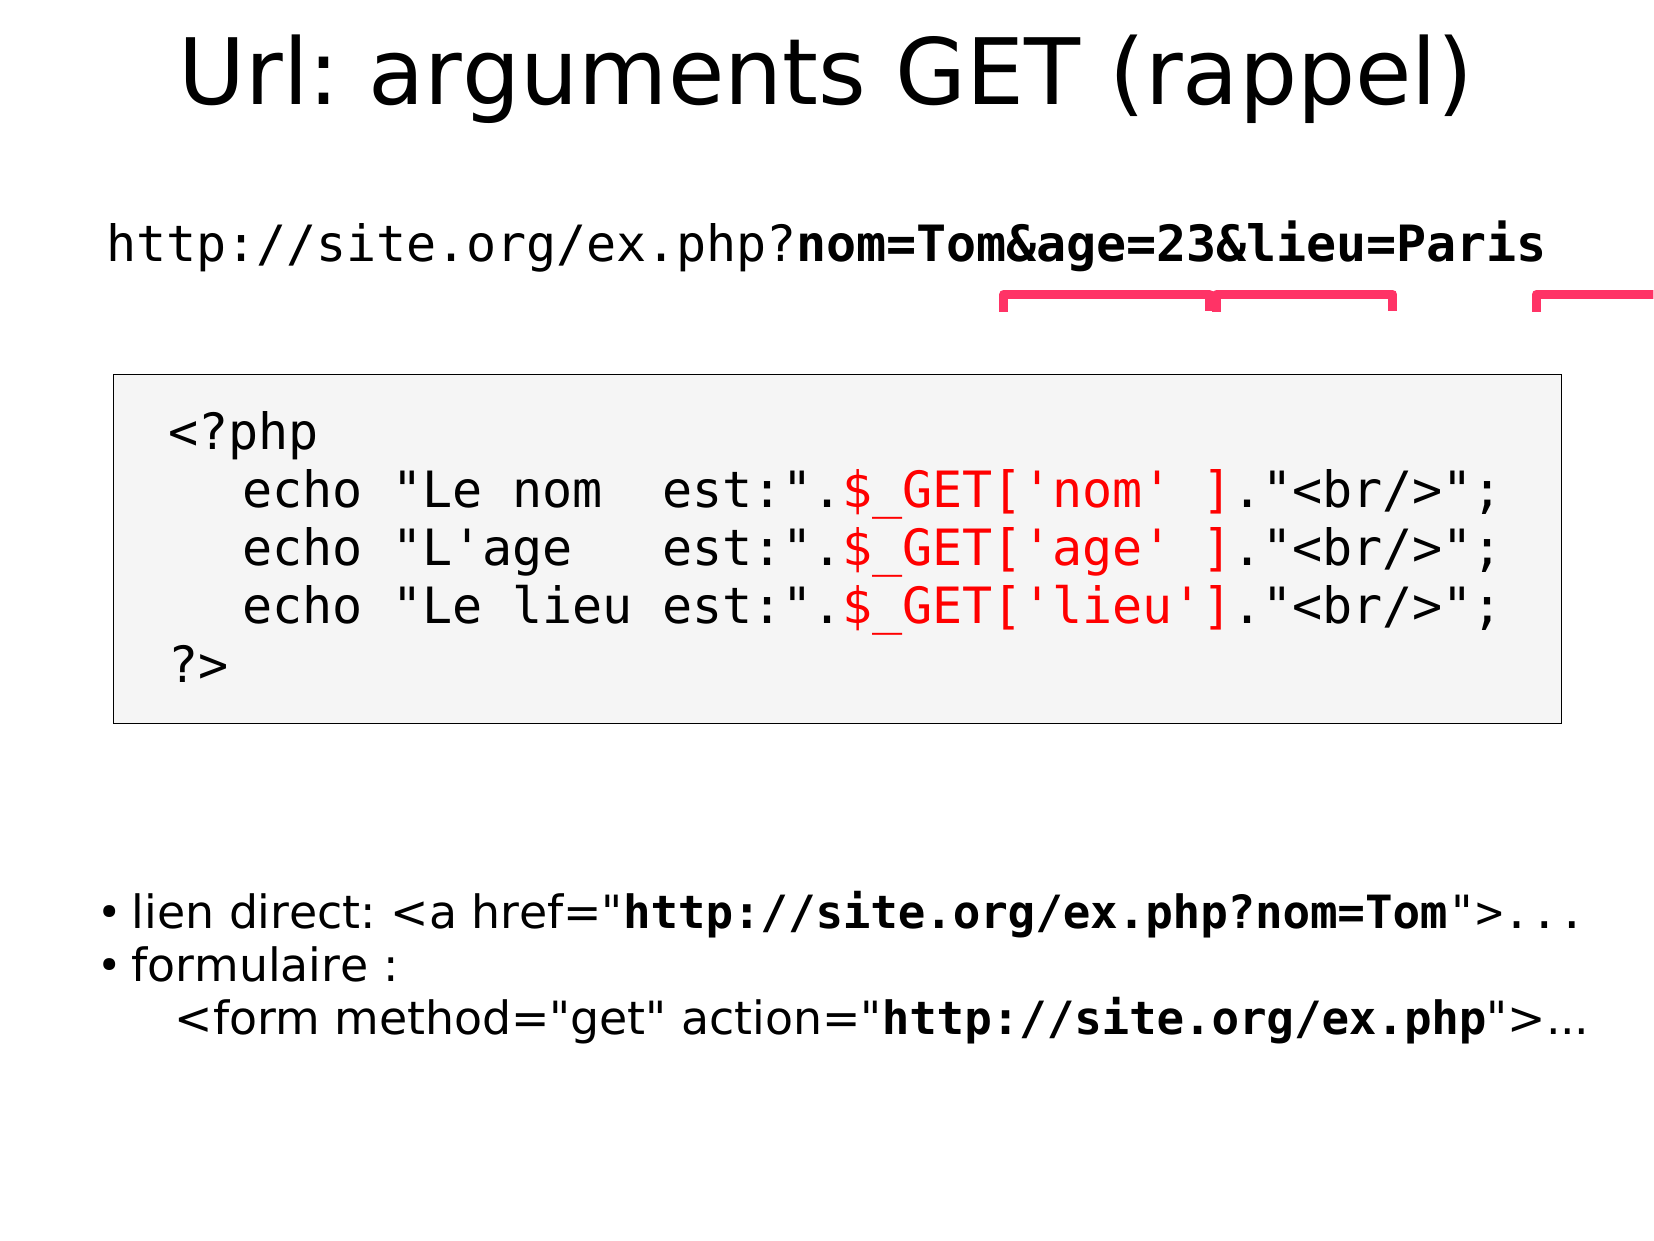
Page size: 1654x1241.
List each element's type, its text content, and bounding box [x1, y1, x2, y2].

title Url: arguments GET (rappel) [0, 11, 1654, 134]
text_box [113, 374, 1562, 724]
text_box <?php echo "Le nom est:".$_GET['nom' ]."<br/>"; echo "L'age est:".$_GET['age' ]."<br/>"; echo "Le lieu est:".$_GET['lieu']."<br/>"; ?> [168, 402, 1503, 724]
text_box lien direct: <a href="http://site.org/ex.php?nom=Tom">... formulaire : <form method="get" action="http://site.org/ex.php">... [101, 827, 1535, 1099]
text_box http://site.org/ex.php?nom=Tom&age=23&lieu=Paris [106, 214, 1547, 274]
